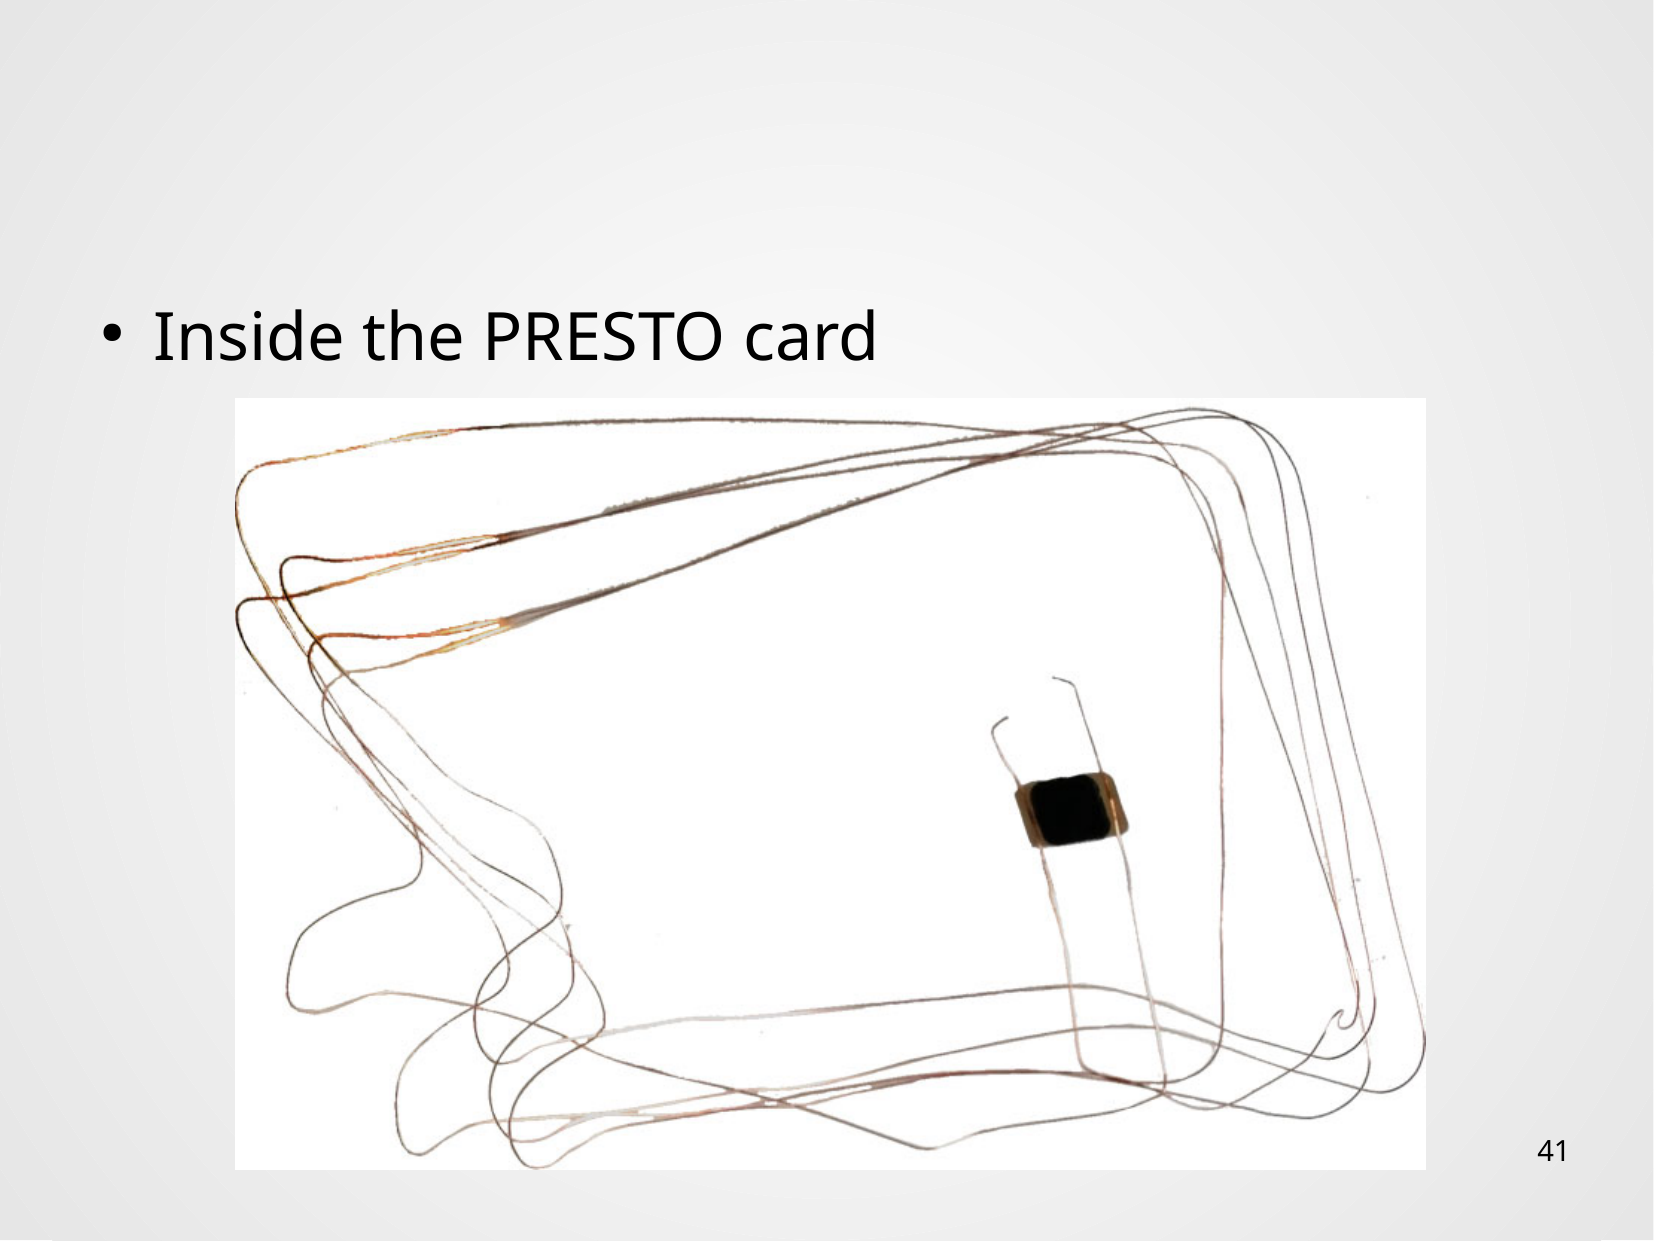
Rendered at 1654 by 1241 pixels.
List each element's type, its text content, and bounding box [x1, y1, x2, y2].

picture [235, 398, 1426, 1171]
list Inside the PRESTO card [82, 289, 1571, 1010]
